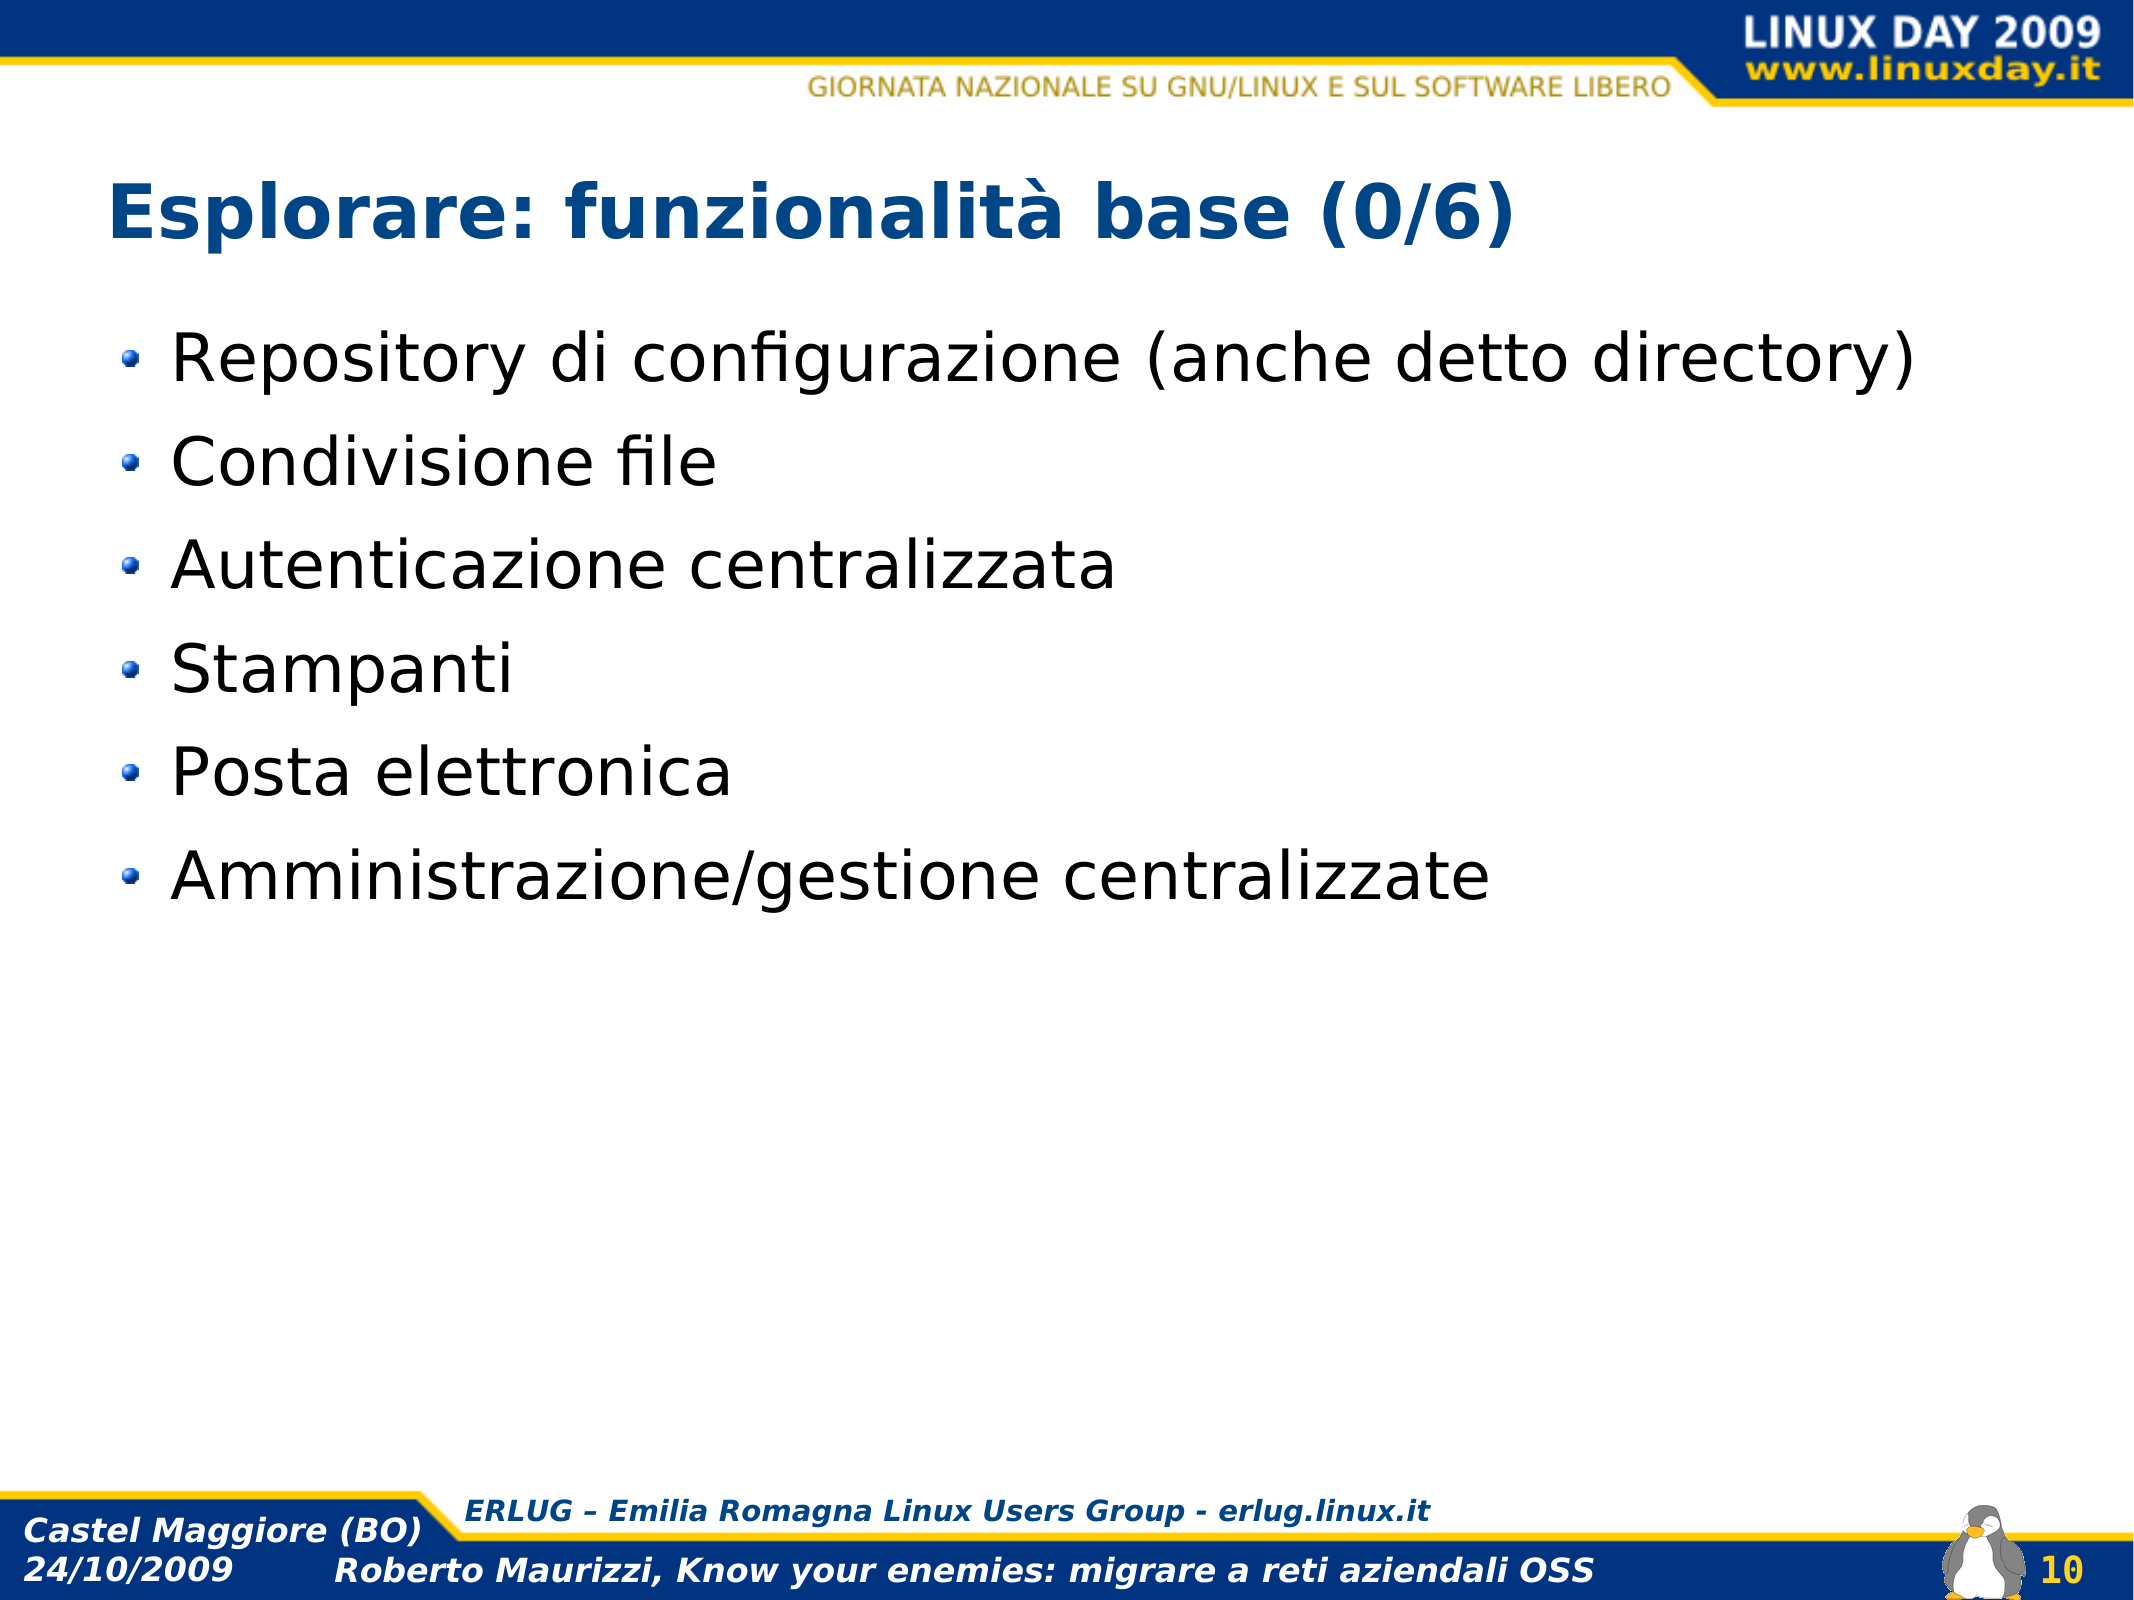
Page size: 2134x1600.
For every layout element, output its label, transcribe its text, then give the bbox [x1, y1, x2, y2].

picture [0, 0, 2134, 1600]
list Repository di configurazione (anche detto directory) Condivisione file Autenticazione centralizzata Stampanti Posta elettronica Amministrazione/gestione centralizzate [106, 319, 2027, 1441]
title Esplorare: funzionalità base (0/6) [106, 159, 2080, 267]
